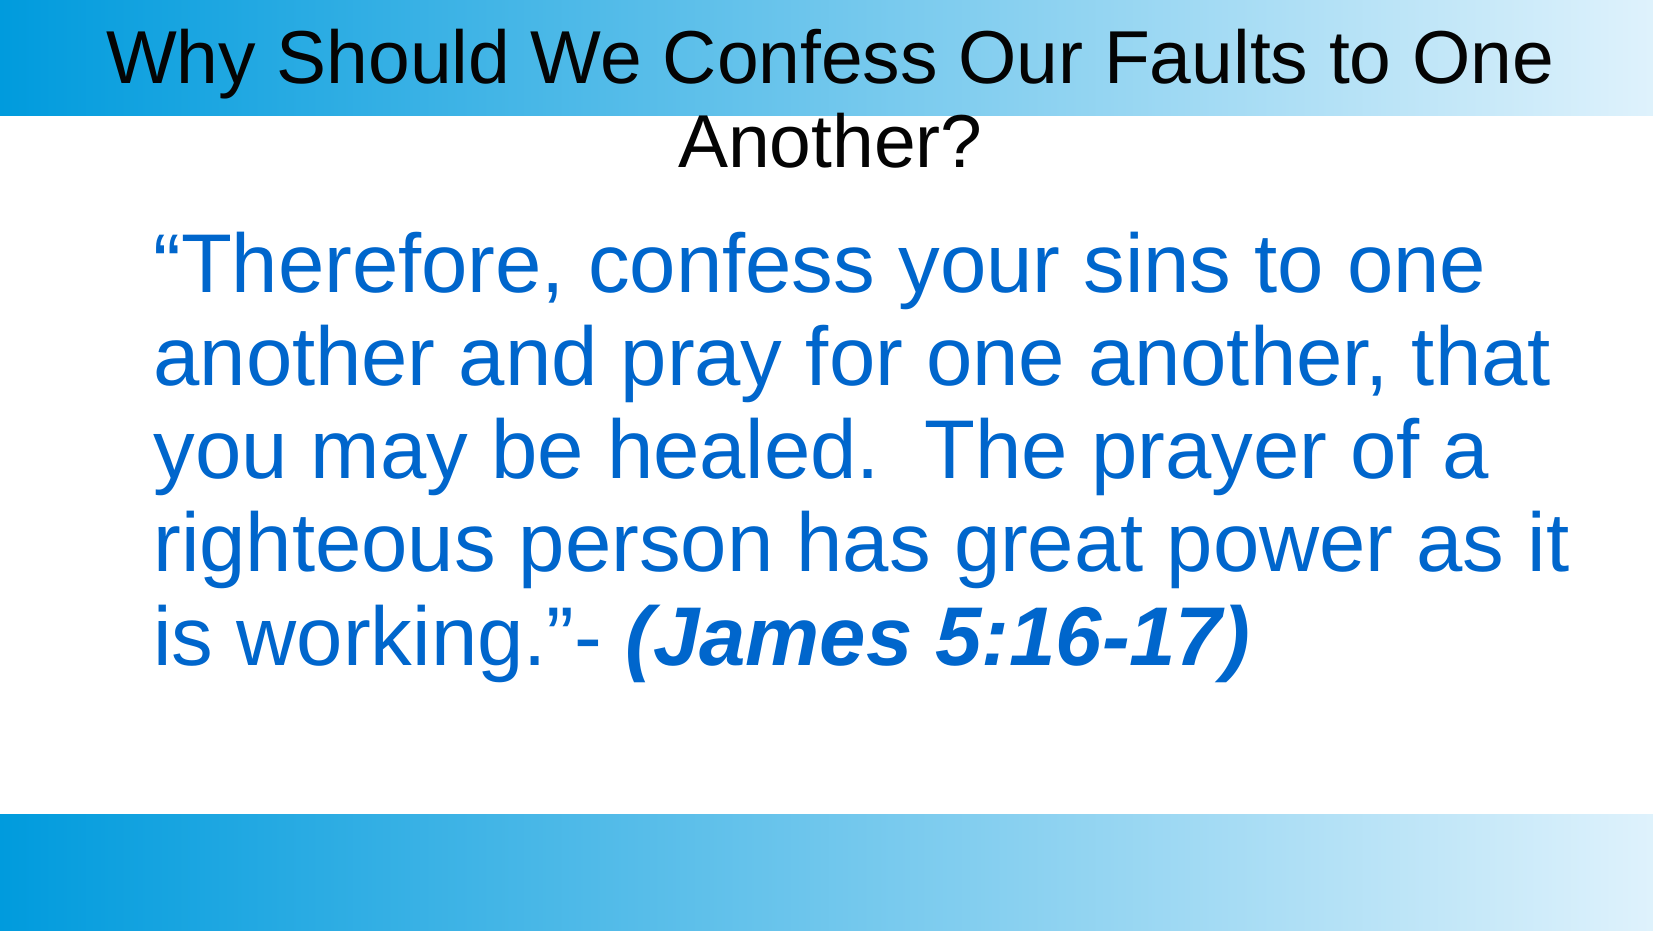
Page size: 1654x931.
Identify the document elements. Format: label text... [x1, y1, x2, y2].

list “Therefore, confess your sins to one another and pray for one another, that you may be healed. The prayer of a righteous person has great power as it is working.”- (James 5:16-17) [82, 217, 1571, 758]
title Why Should We Confess Our Faults to One Another? [86, 15, 1575, 184]
